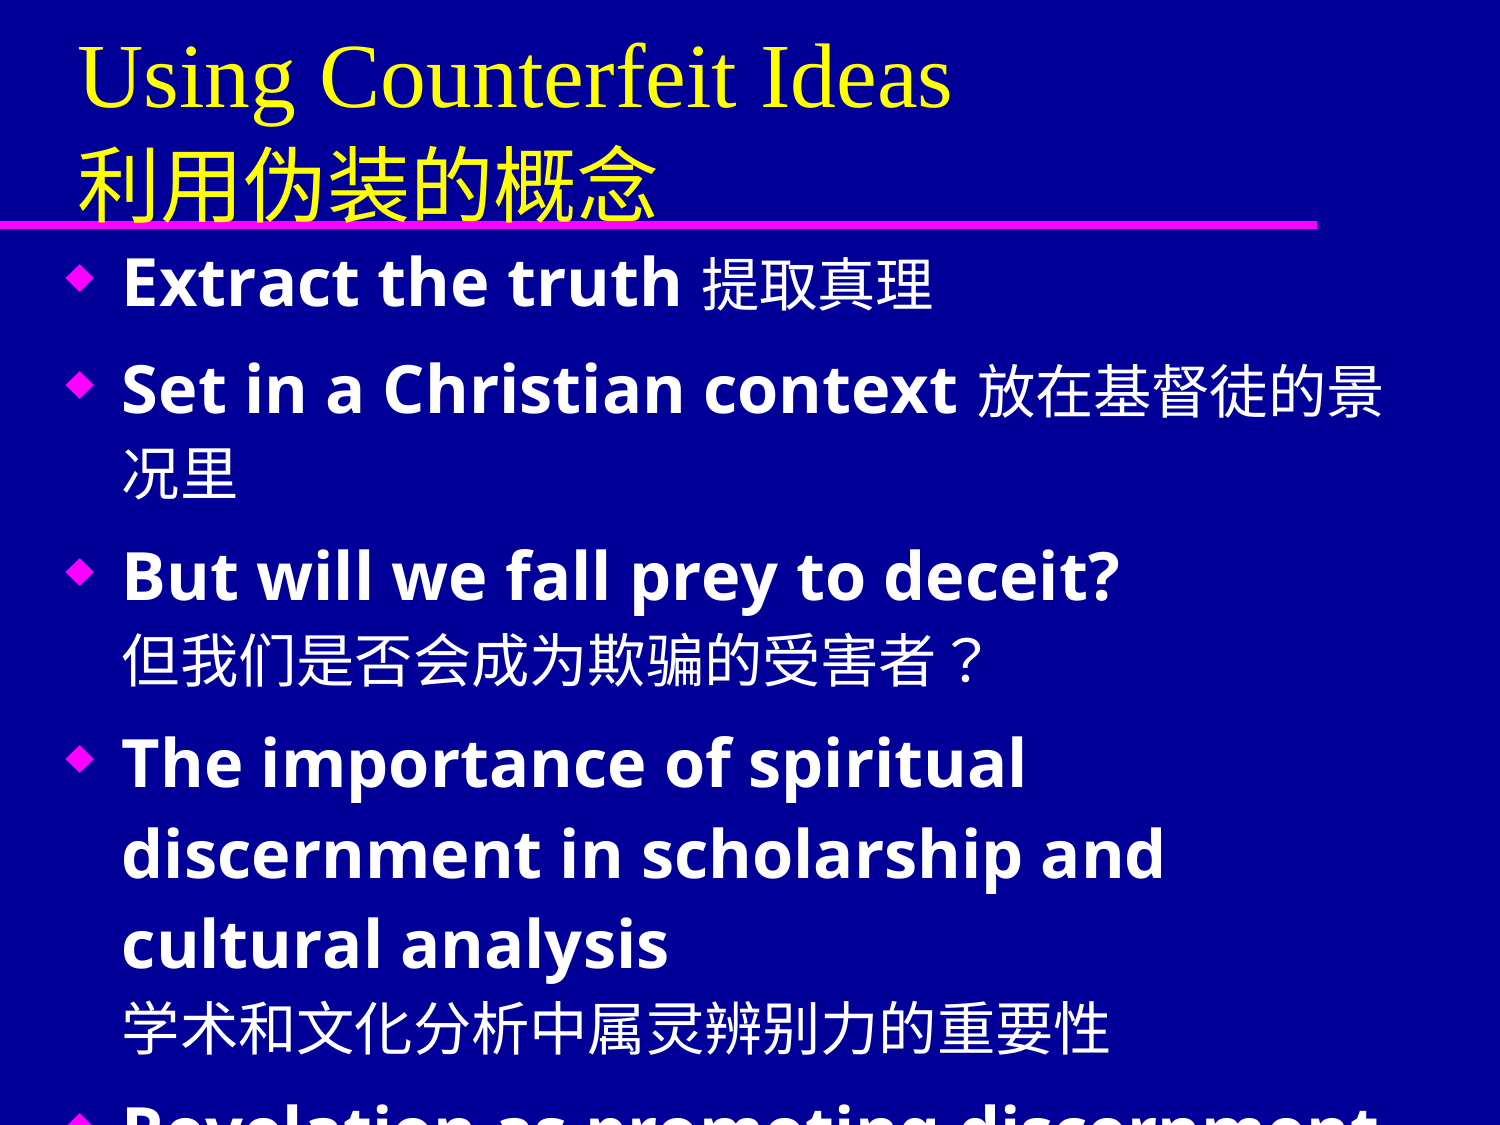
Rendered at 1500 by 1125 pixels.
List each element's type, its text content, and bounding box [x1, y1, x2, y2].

title Using Counterfeit Ideas 利用伪装的概念 [62, 3, 1338, 227]
list Extract the truth提取真理 Set in a Christian context放在基督徒的景况里 But will we fall prey to deceit? 但我们是否会成为欺骗的受害者？ The importance of spiritual discernment in scholarship and cultural analysis 学术和文化分析中属灵辨别力的重要性 Revelation as promoting discernment 启示提高了辨别力 Ultimate failure of the deceit欺骗的终极失败 [50, 227, 1451, 1125]
